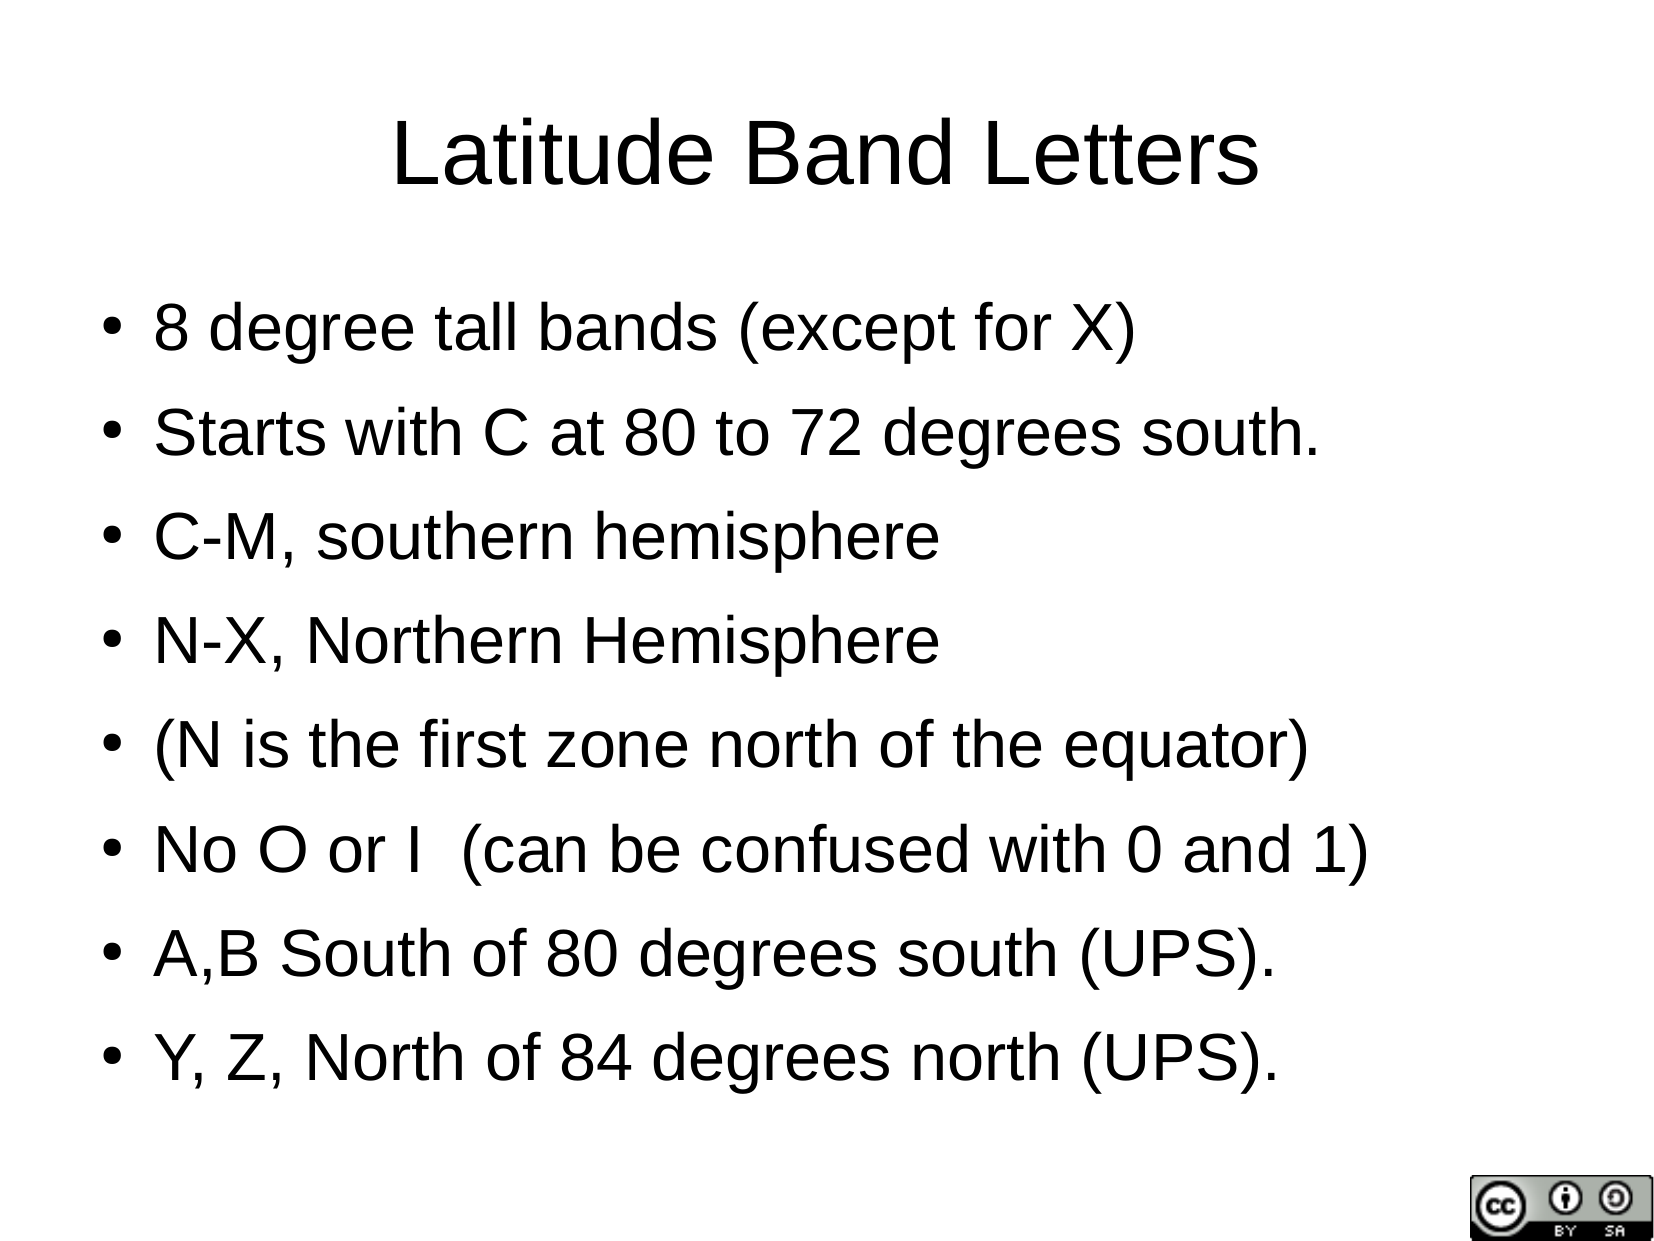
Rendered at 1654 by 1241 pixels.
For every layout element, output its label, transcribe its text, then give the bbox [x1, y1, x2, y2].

list 8 degree tall bands (except for X) Starts with C at 80 to 72 degrees south. C-M, southern hemisphere N-X, Northern Hemisphere (N is the first zone north of the equator) No O or I (can be confused with 0 and 1) A,B South of 80 degrees south (UPS). Y, Z, North of 84 degrees north (UPS). [82, 290, 1571, 1107]
picture [1470, 1175, 1654, 1241]
title Latitude Band Letters [82, 49, 1571, 257]
